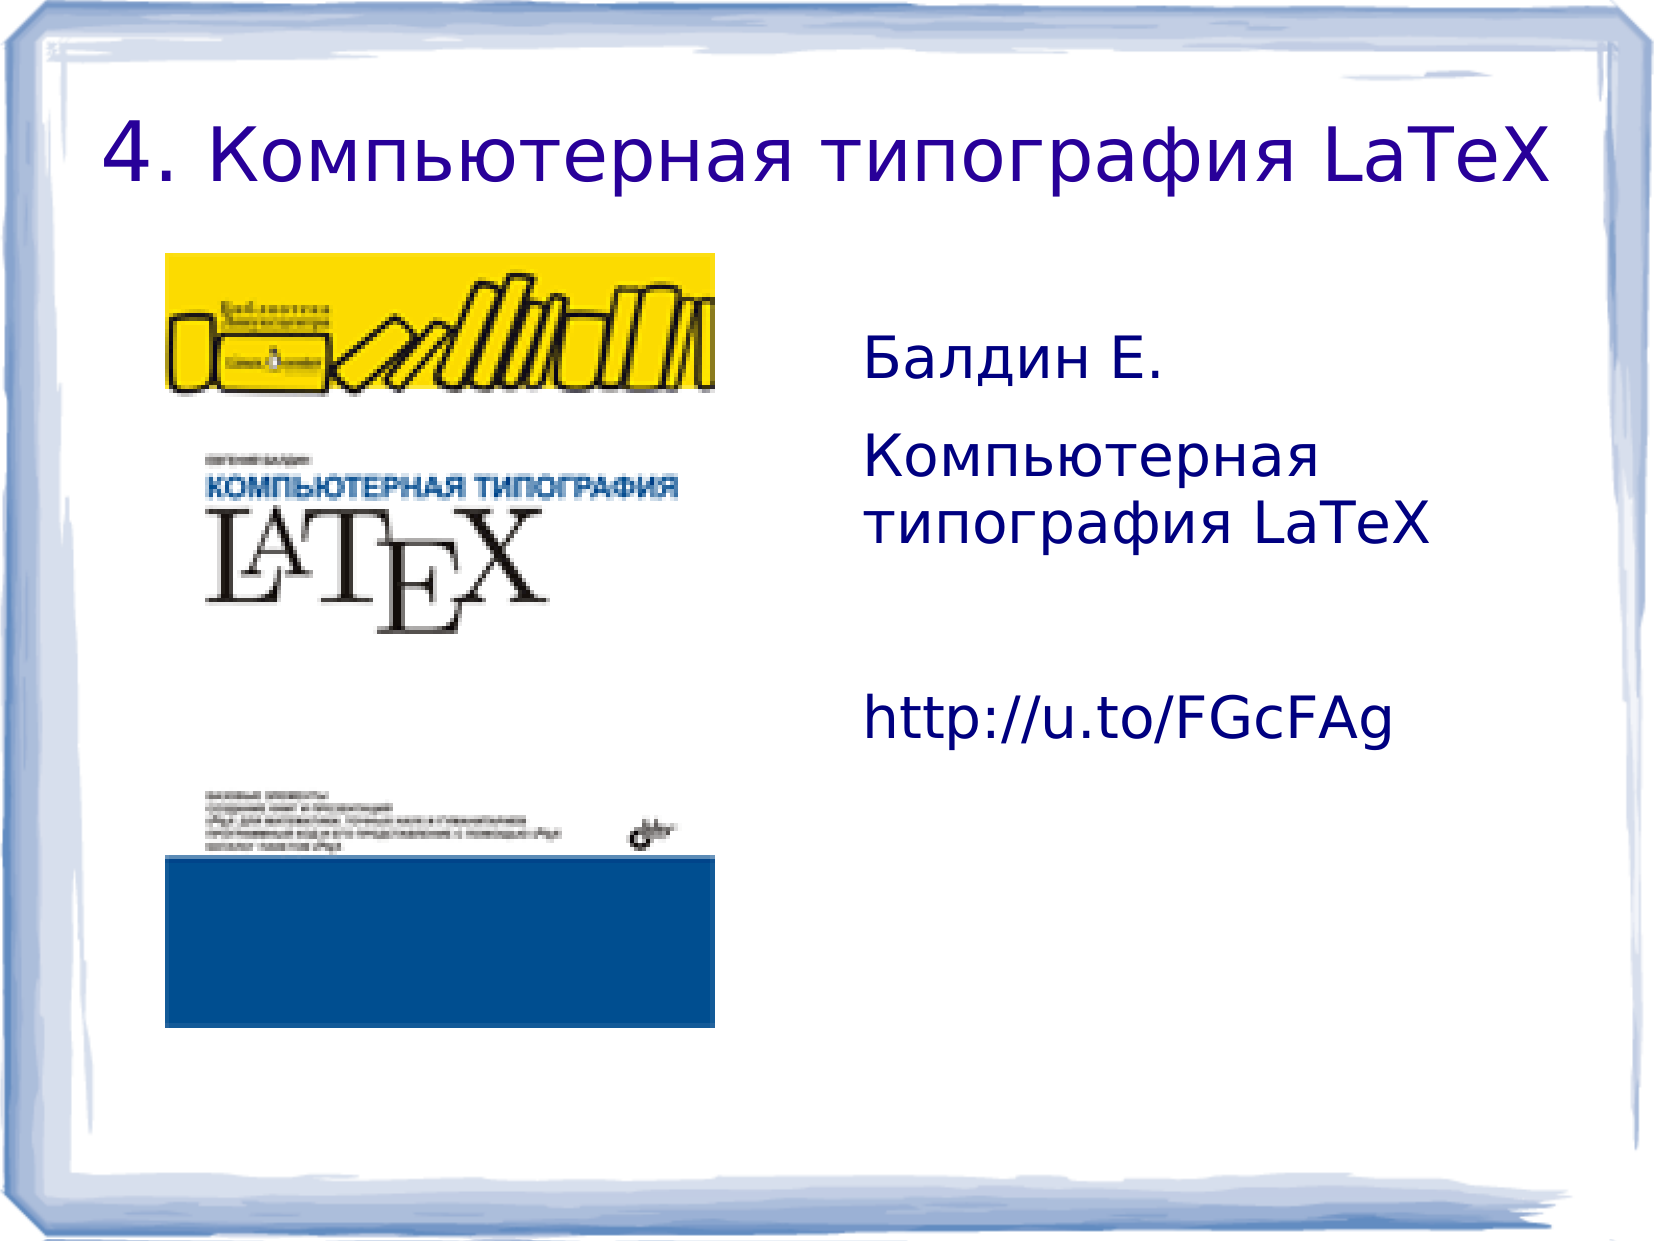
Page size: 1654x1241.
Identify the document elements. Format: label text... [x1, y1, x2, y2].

title 4. Компьютерная типография LaTeX [82, 49, 1571, 257]
list Балдин Е. Компьютерная типография LaTeX http://u.to/FGcFAg [862, 324, 1572, 1045]
picture [0, 0, 1654, 1241]
